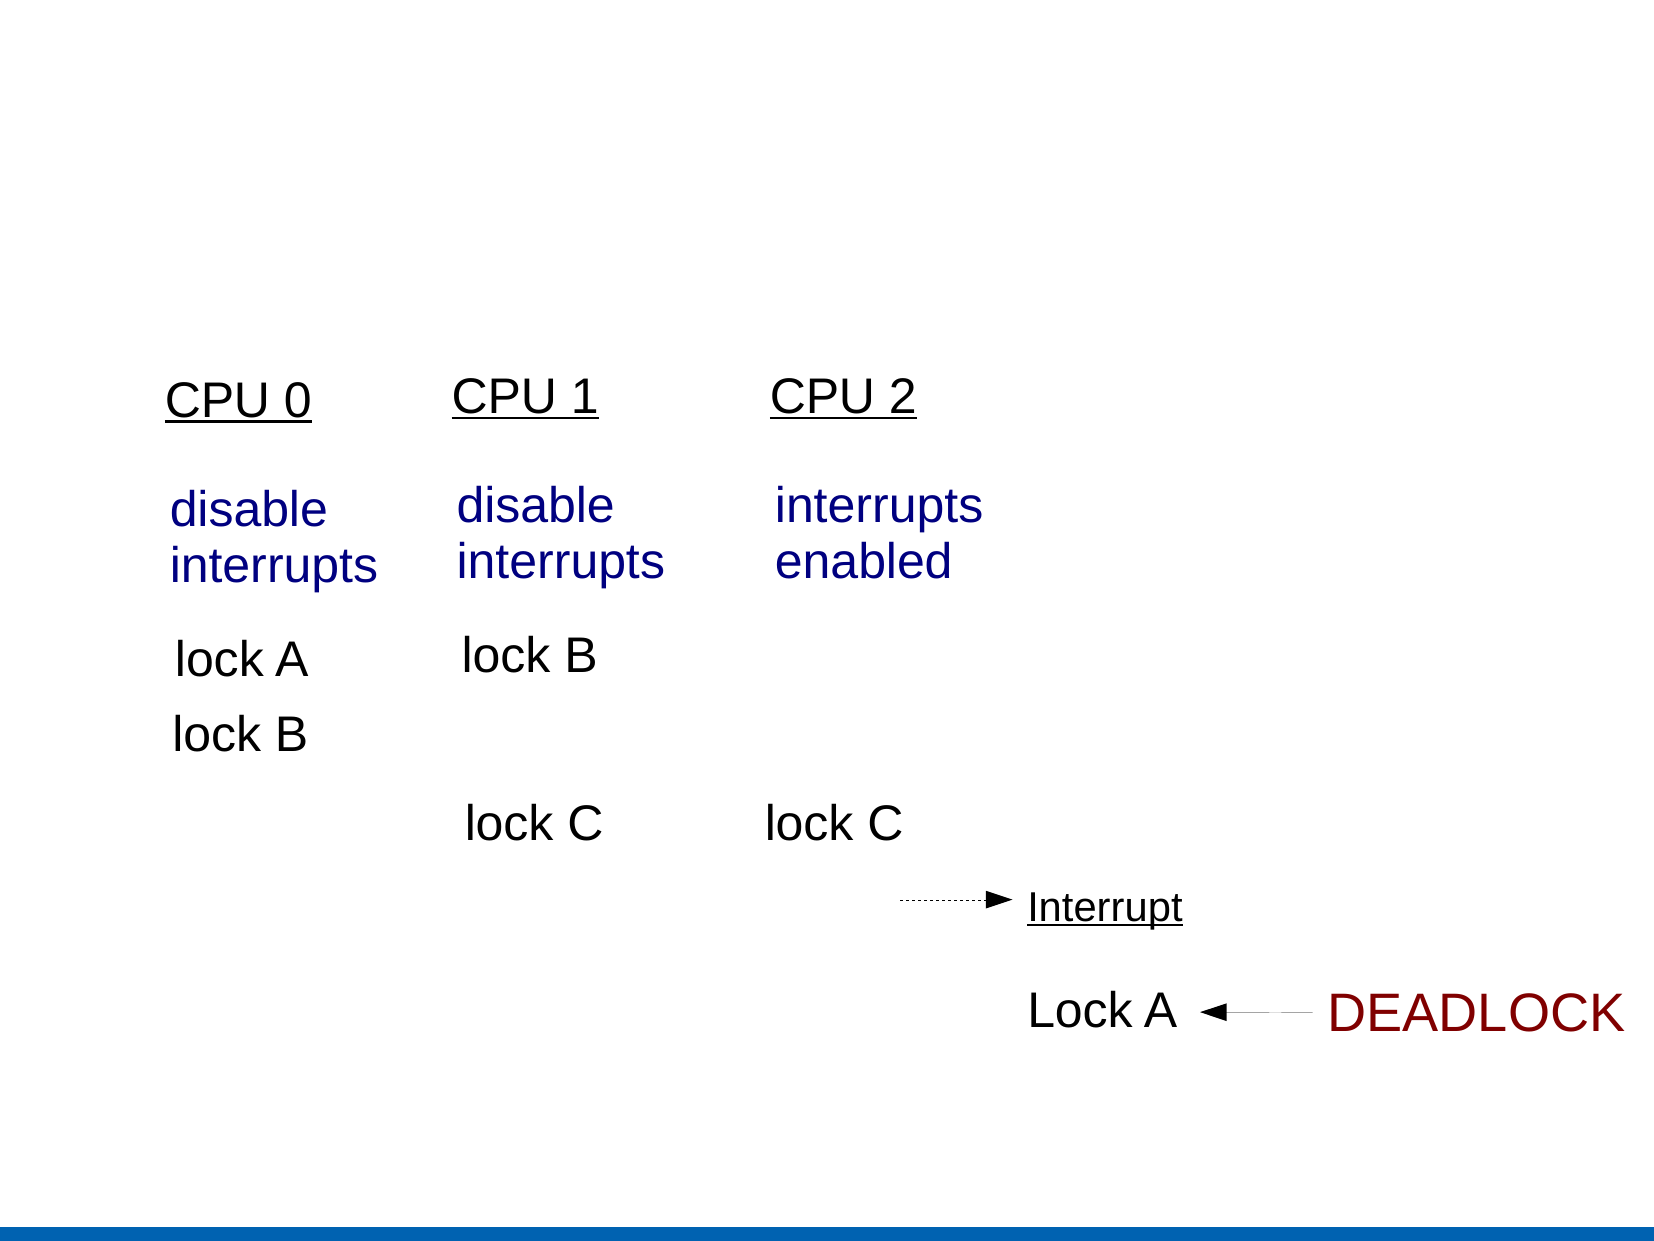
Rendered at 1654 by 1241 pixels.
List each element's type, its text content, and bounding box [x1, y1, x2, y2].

text_box disable interrupts [441, 470, 681, 597]
text_box DEADLOCK [1312, 974, 1641, 1051]
text_box interrupts enabled [760, 470, 999, 597]
text_box CPU 2 [755, 361, 932, 433]
text_box Lock A [1012, 974, 1193, 1046]
text_box lock C [750, 787, 923, 859]
text_box Interrupt [1012, 876, 1198, 938]
text_box lock C [450, 787, 619, 863]
text_box CPU 0 [150, 364, 327, 436]
text_box lock B [446, 620, 613, 692]
text_box CPU 1 [436, 361, 614, 433]
text_box lock B [157, 698, 324, 774]
text_box disable interrupts [155, 473, 394, 601]
text_box lock A [160, 623, 324, 696]
